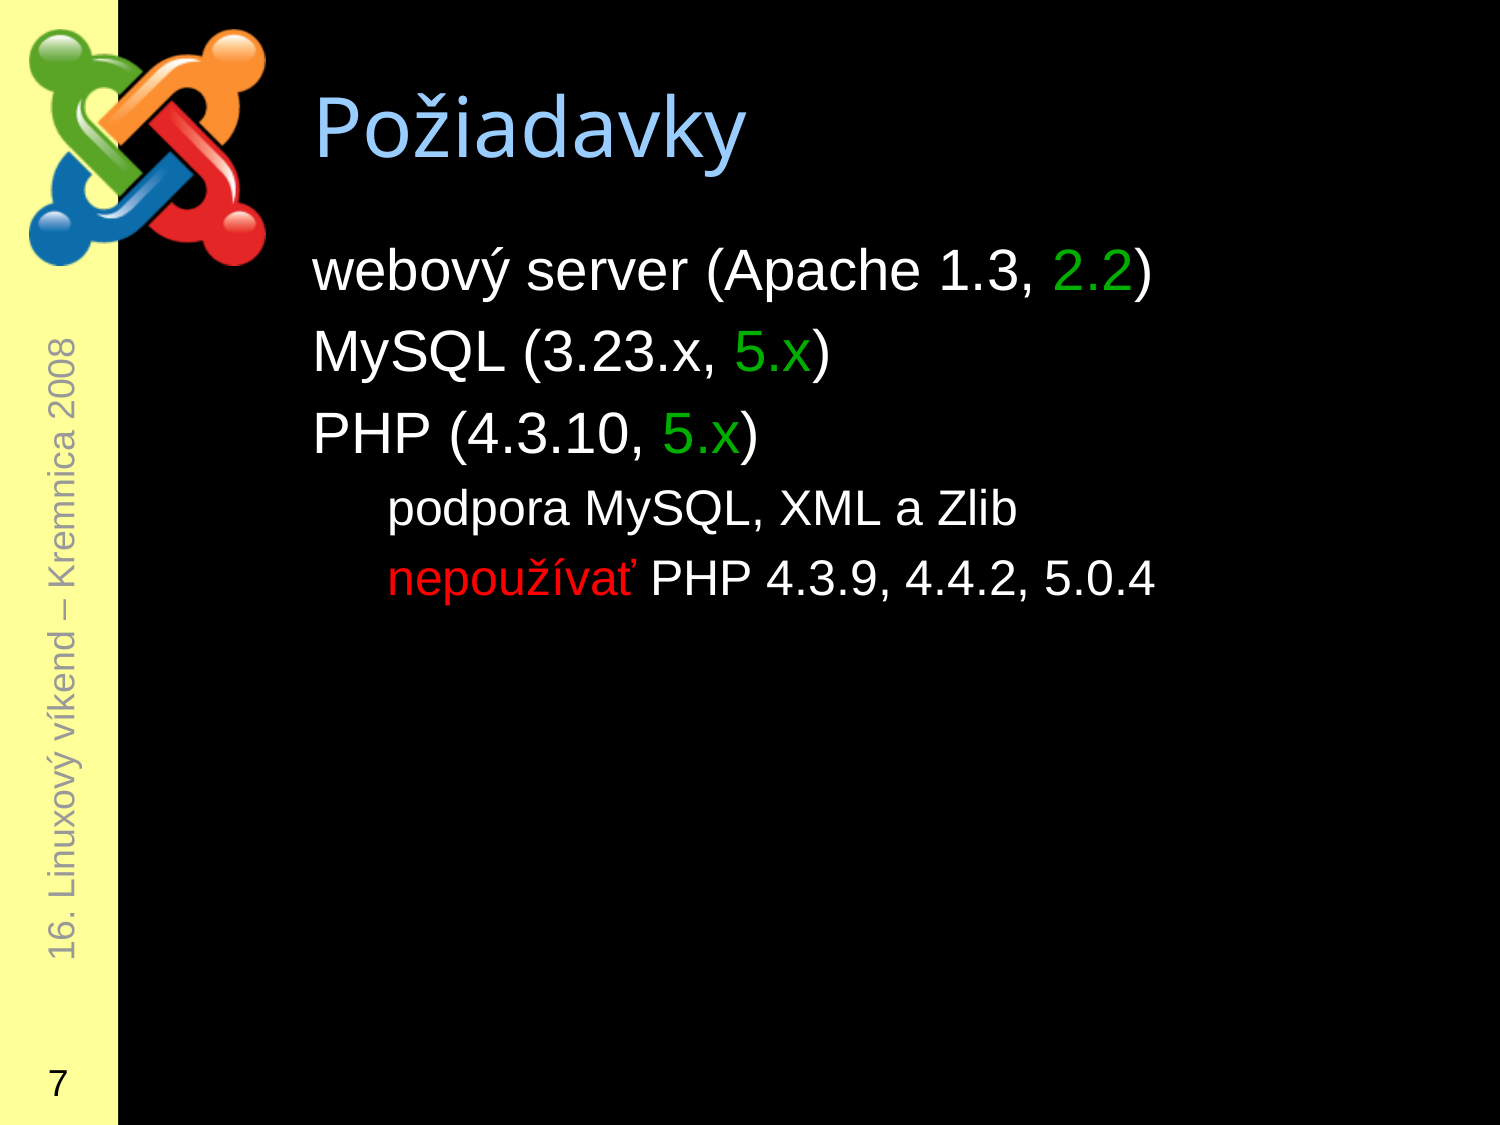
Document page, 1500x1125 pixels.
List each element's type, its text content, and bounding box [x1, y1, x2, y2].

title Požiadavky [312, 24, 1450, 226]
list webový server (Apache 1.3, 2.2) MySQL (3.23.x, 5.x) PHP (4.3.10, 5.x) podpora MySQL, XML a Zlib nepoužívať PHP 4.3.9, 4.4.2, 5.0.4 [312, 237, 1450, 986]
picture [29, 29, 266, 266]
